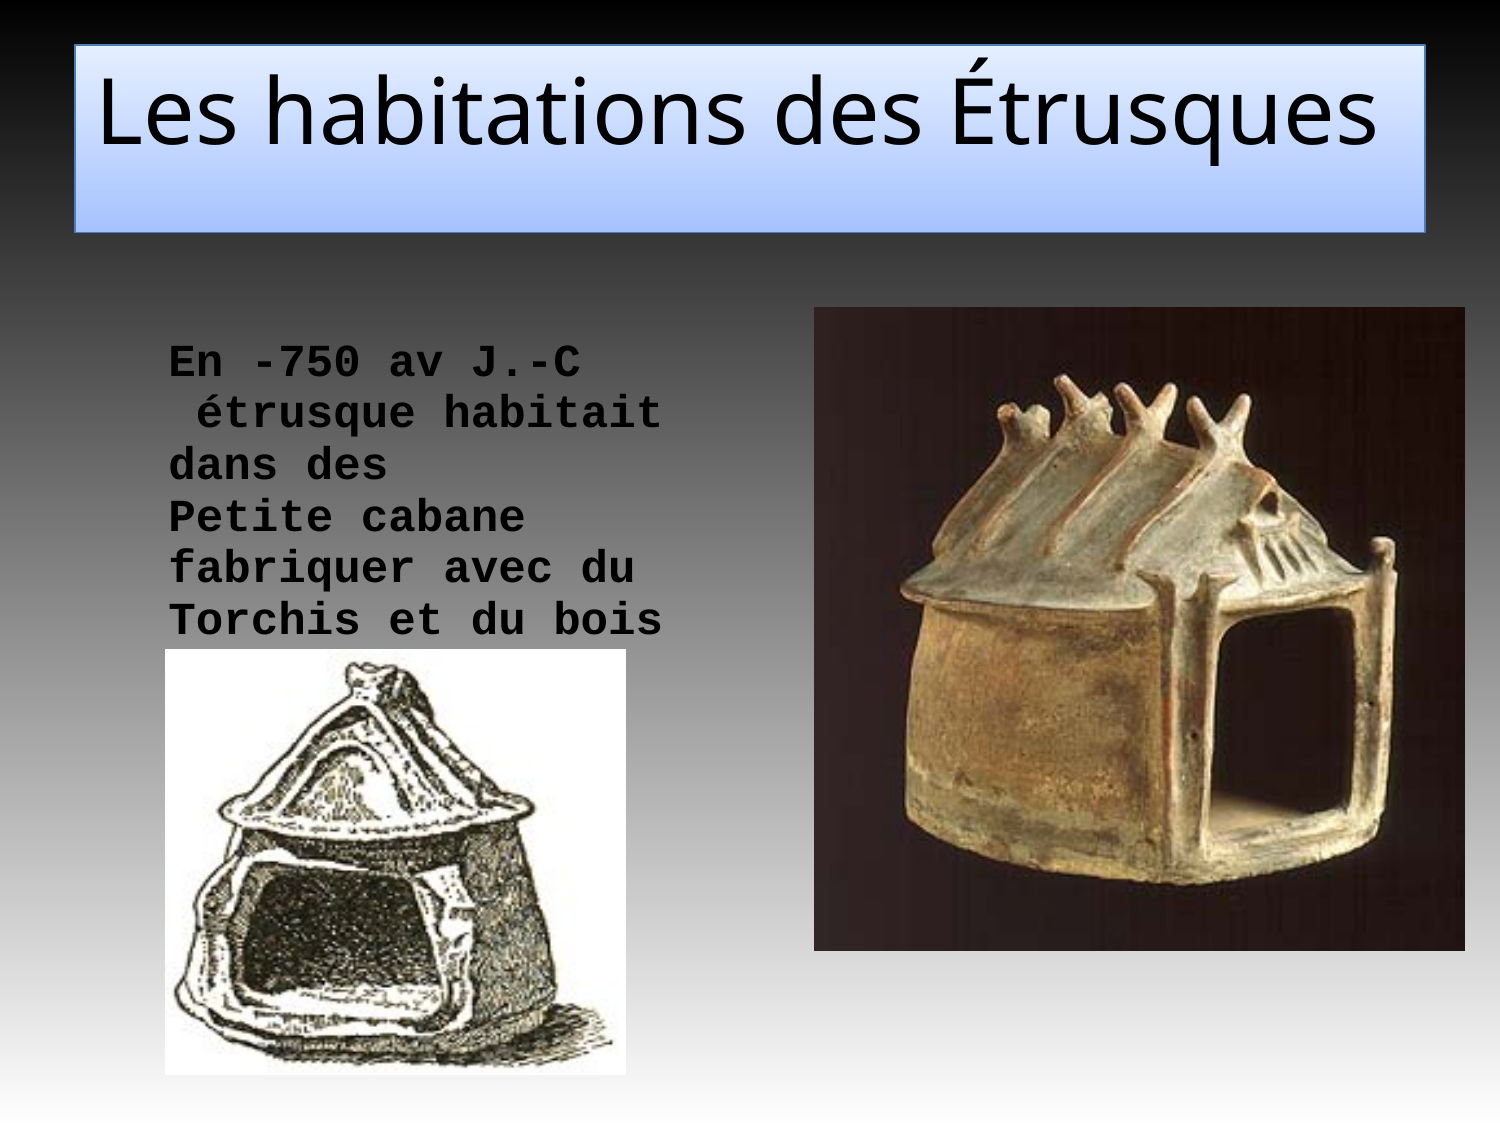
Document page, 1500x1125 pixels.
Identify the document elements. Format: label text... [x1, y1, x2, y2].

title Les habitations des Étrusques [75, 45, 1426, 233]
picture [814, 307, 1465, 951]
text_box En -750 av J.-C étrusque habitait dans des Petite cabane fabriquer avec du Torchis et du bois [153, 330, 815, 656]
picture [165, 649, 626, 1075]
